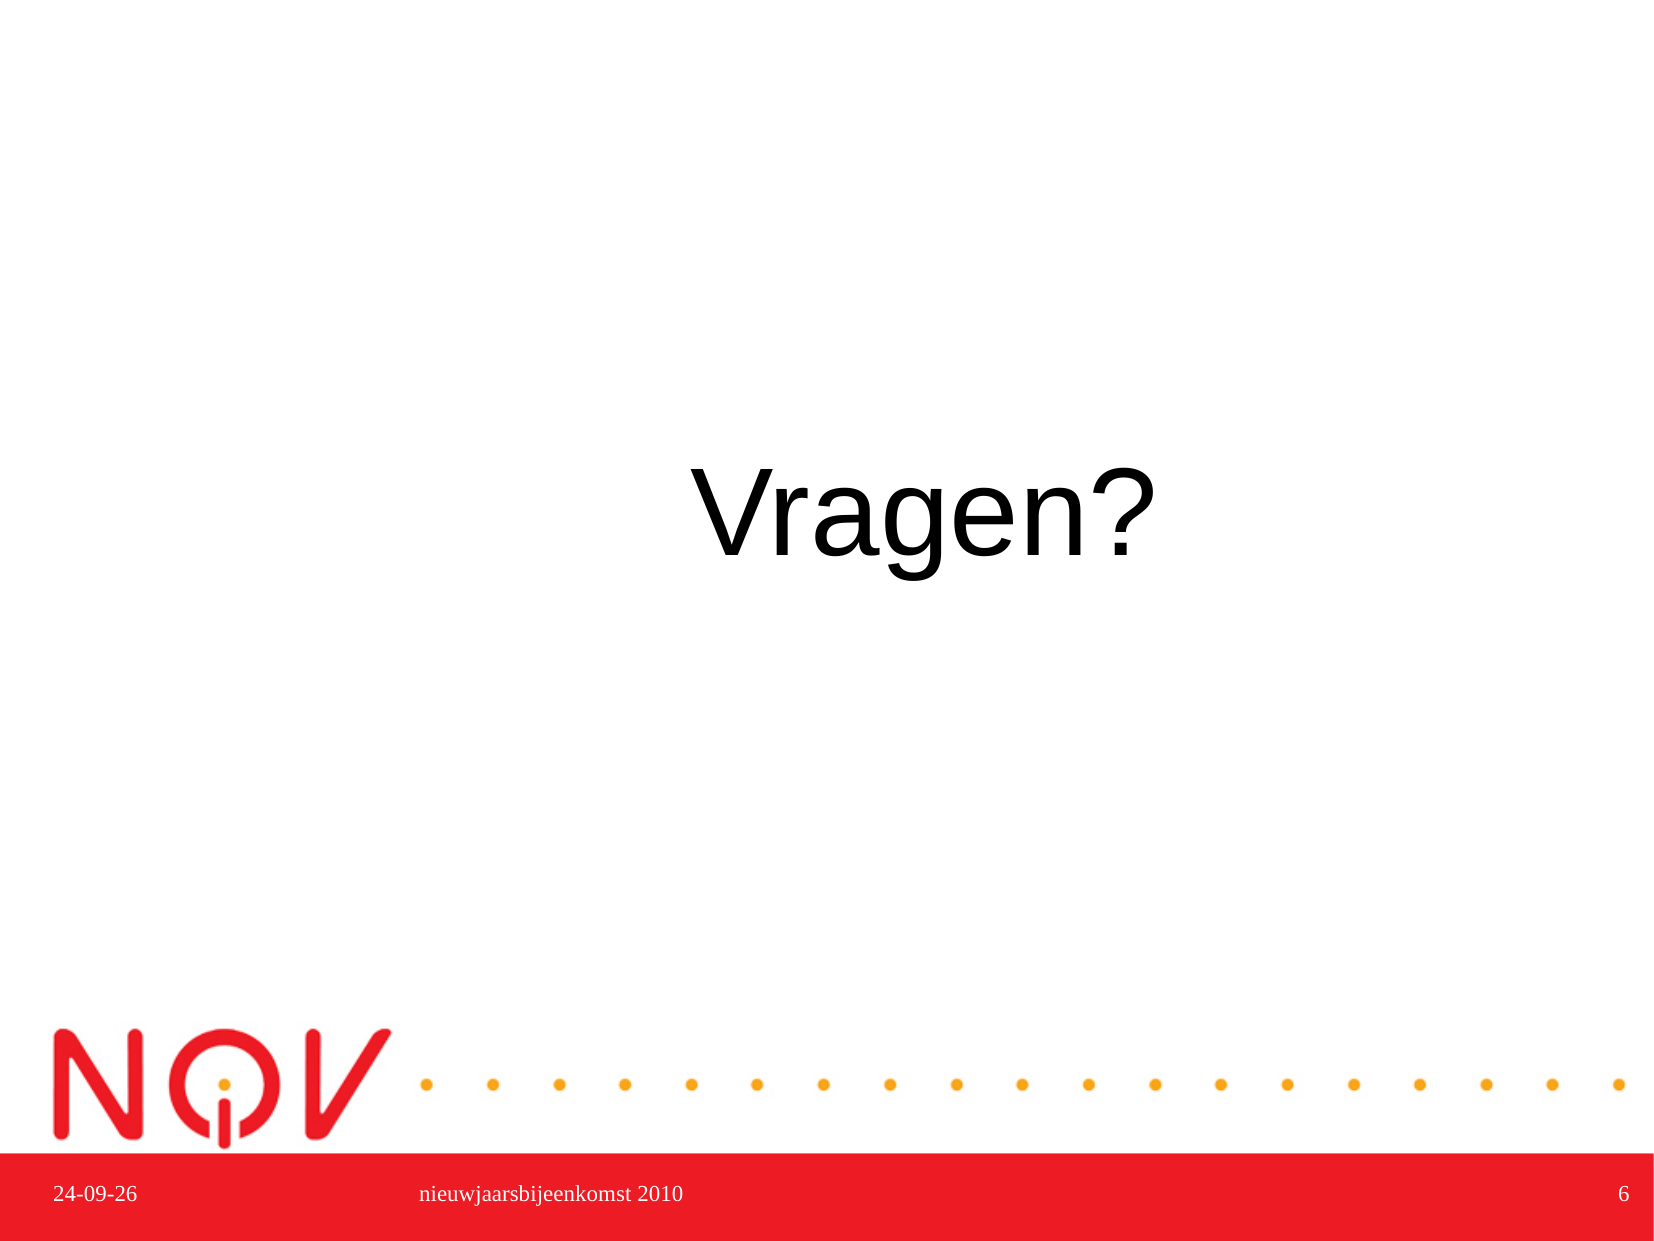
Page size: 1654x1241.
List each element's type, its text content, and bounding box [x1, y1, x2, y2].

list Vragen? [395, 290, 1459, 1004]
picture [0, 0, 1654, 1241]
